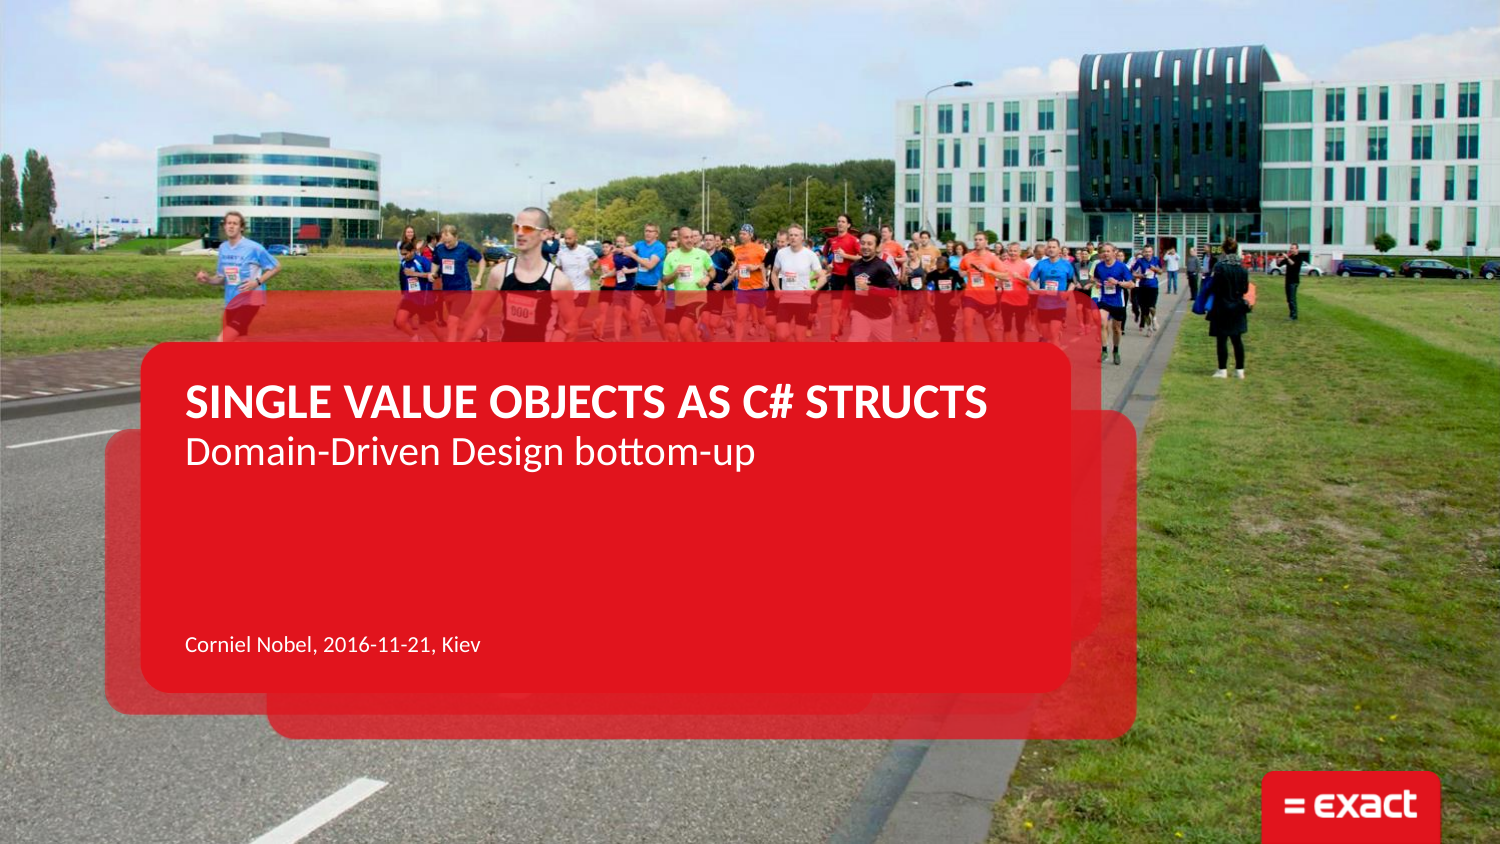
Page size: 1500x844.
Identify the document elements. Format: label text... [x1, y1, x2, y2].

title Single Value Objects as C# structs [170, 372, 1019, 421]
subtitle Domain-Driven Design bottom-up [170, 421, 1019, 611]
text_box Corniel Nobel, 2016-11-21, Kiev [170, 622, 1020, 668]
